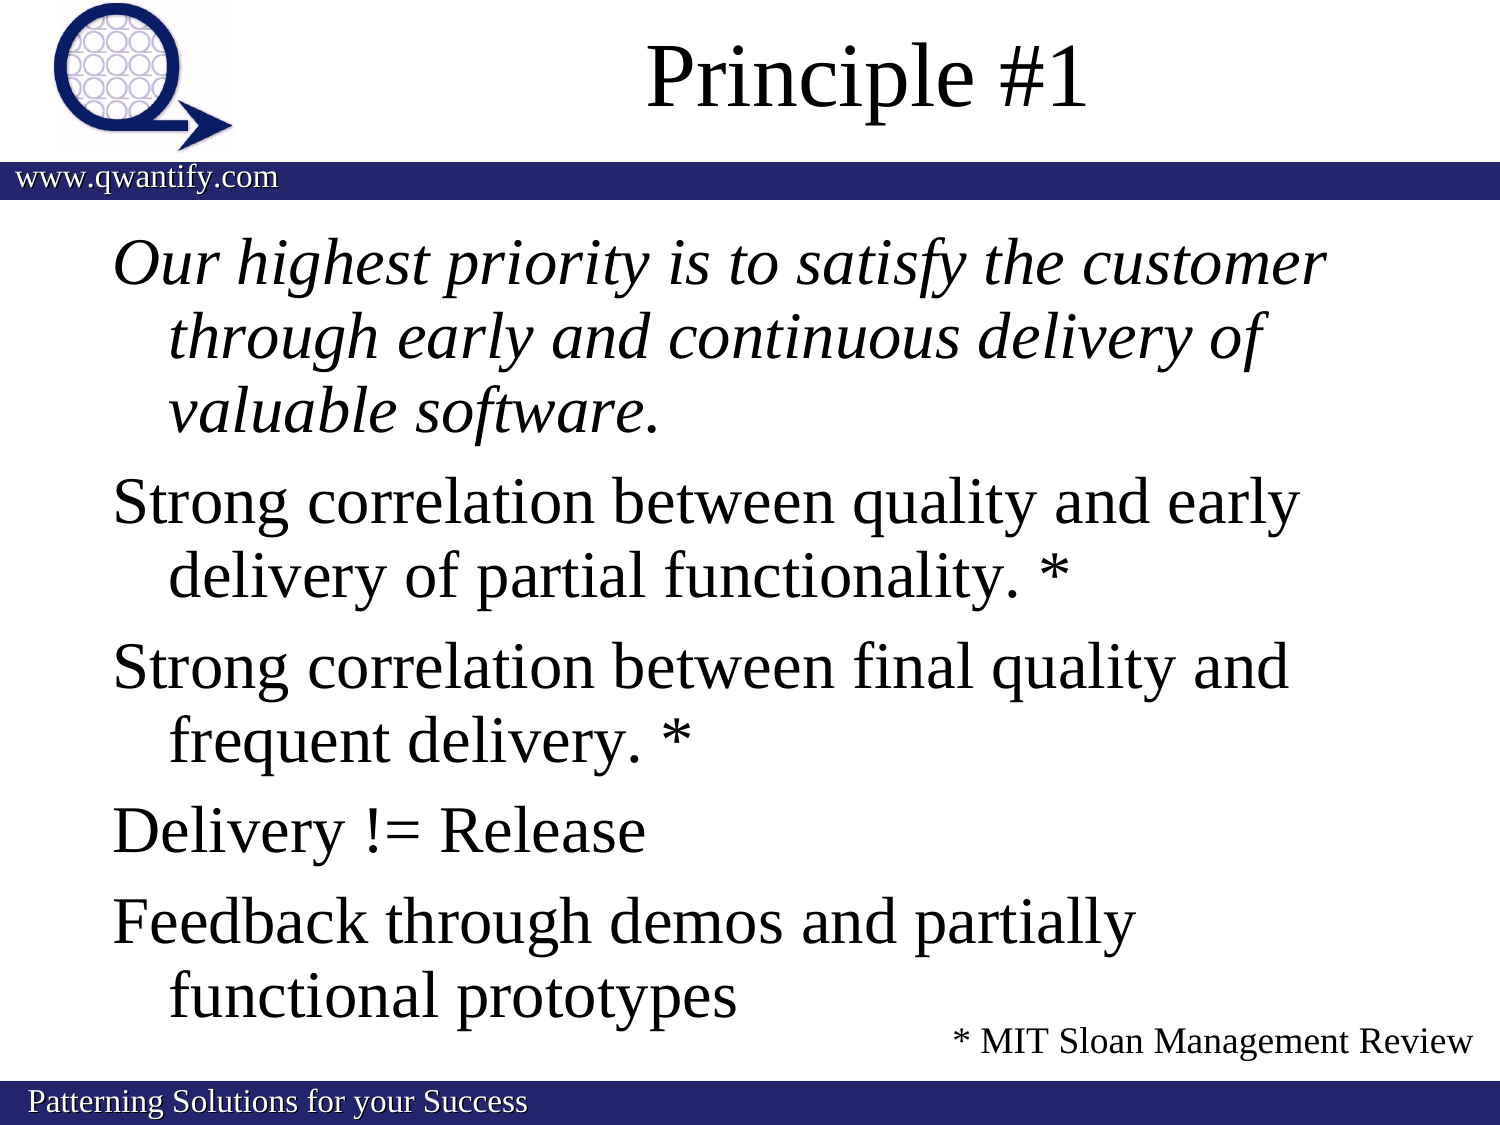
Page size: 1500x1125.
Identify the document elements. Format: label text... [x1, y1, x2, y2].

picture [0, 1081, 1500, 1125]
list Our highest priority is to satisfy the customer through early and continuous delivery of valuable software. Strong correlation between quality and early delivery of partial functionality. * Strong correlation between final quality and frequent delivery. * Delivery != Release Feedback through demos and partially functional prototypes [112, 224, 1388, 1033]
text_box * MIT Sloan Management Review [937, 1012, 1489, 1070]
picture [0, 162, 1500, 200]
picture [50, 0, 238, 157]
title Principle #1 [287, 0, 1450, 193]
